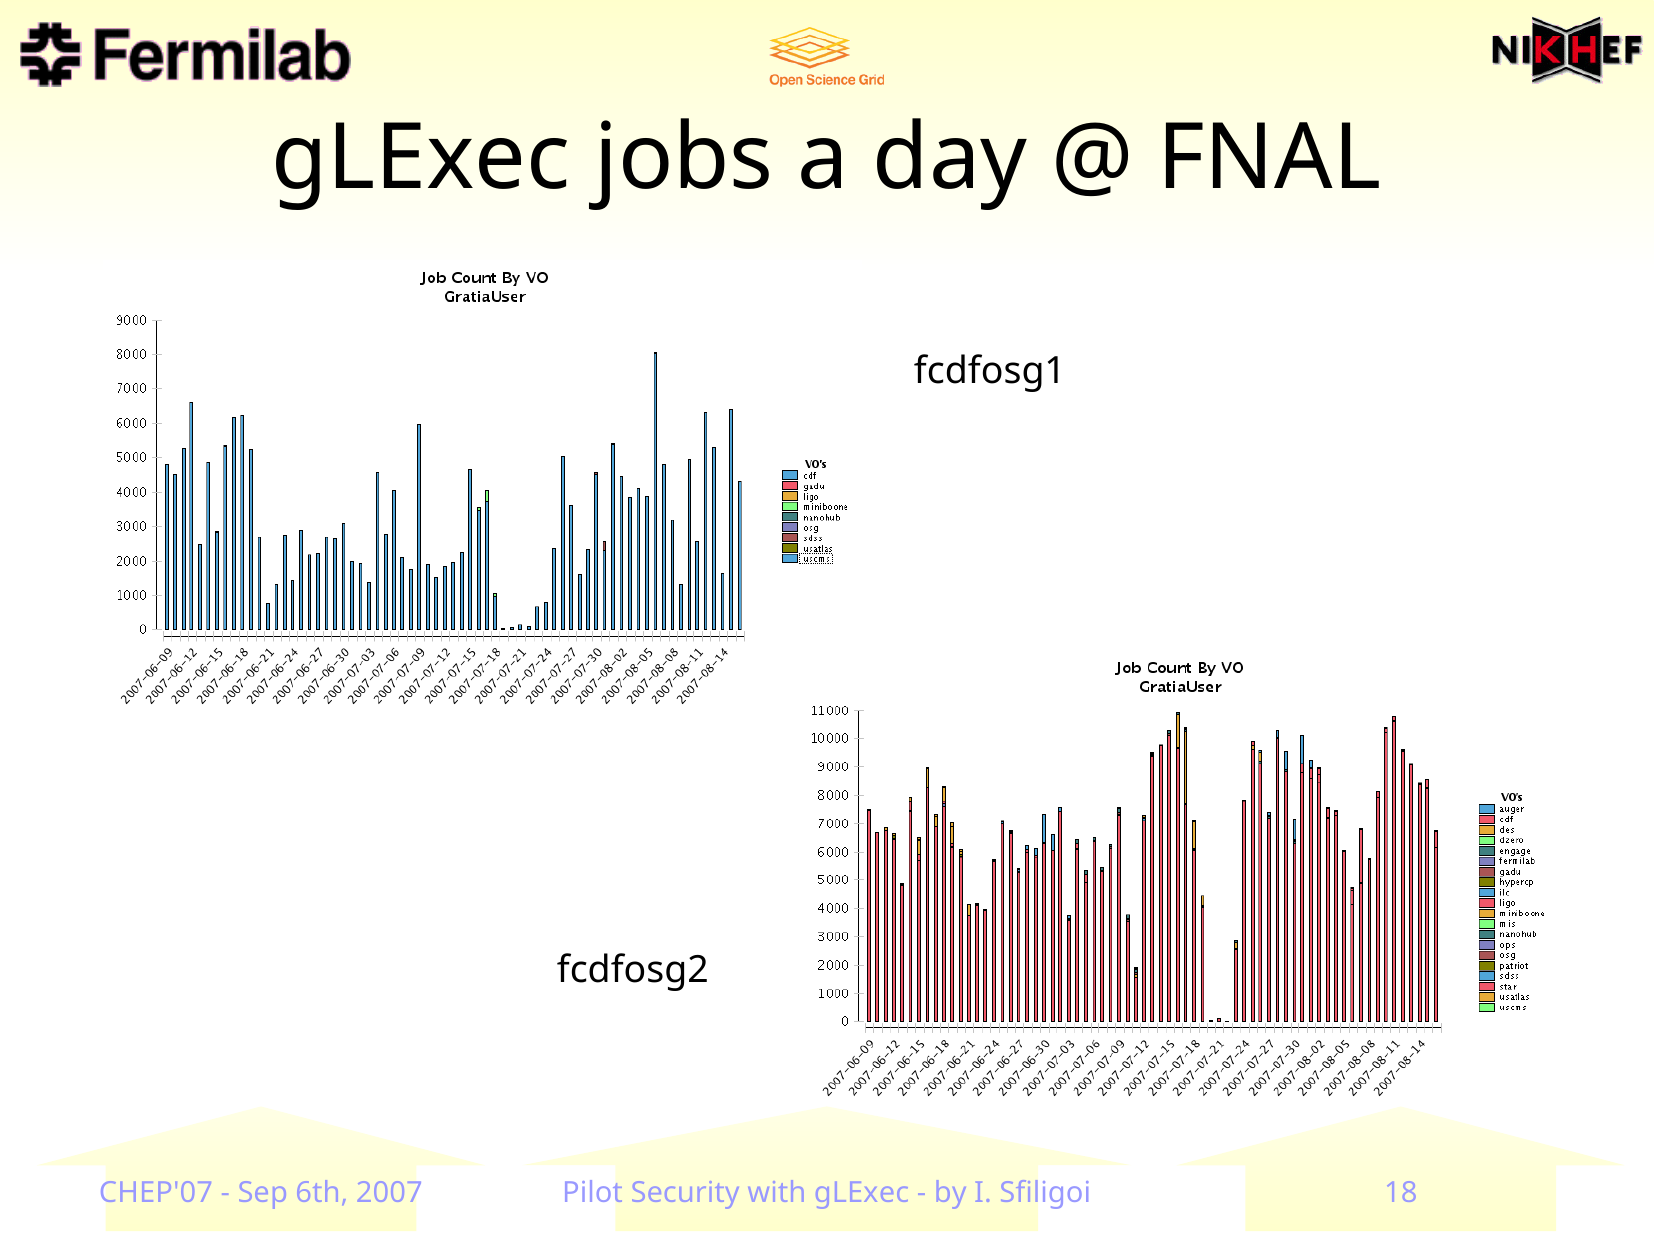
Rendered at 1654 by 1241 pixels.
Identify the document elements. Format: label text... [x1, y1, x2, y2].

picture [1492, 16, 1643, 84]
picture [769, 26, 884, 49]
picture [20, 22, 351, 87]
picture [103, 260, 1553, 1102]
text_box fcdfosg2 [542, 935, 715, 994]
title gLExec jobs a day @ FNAL [82, 49, 1571, 257]
text_box fcdfosg1 [899, 336, 1072, 394]
